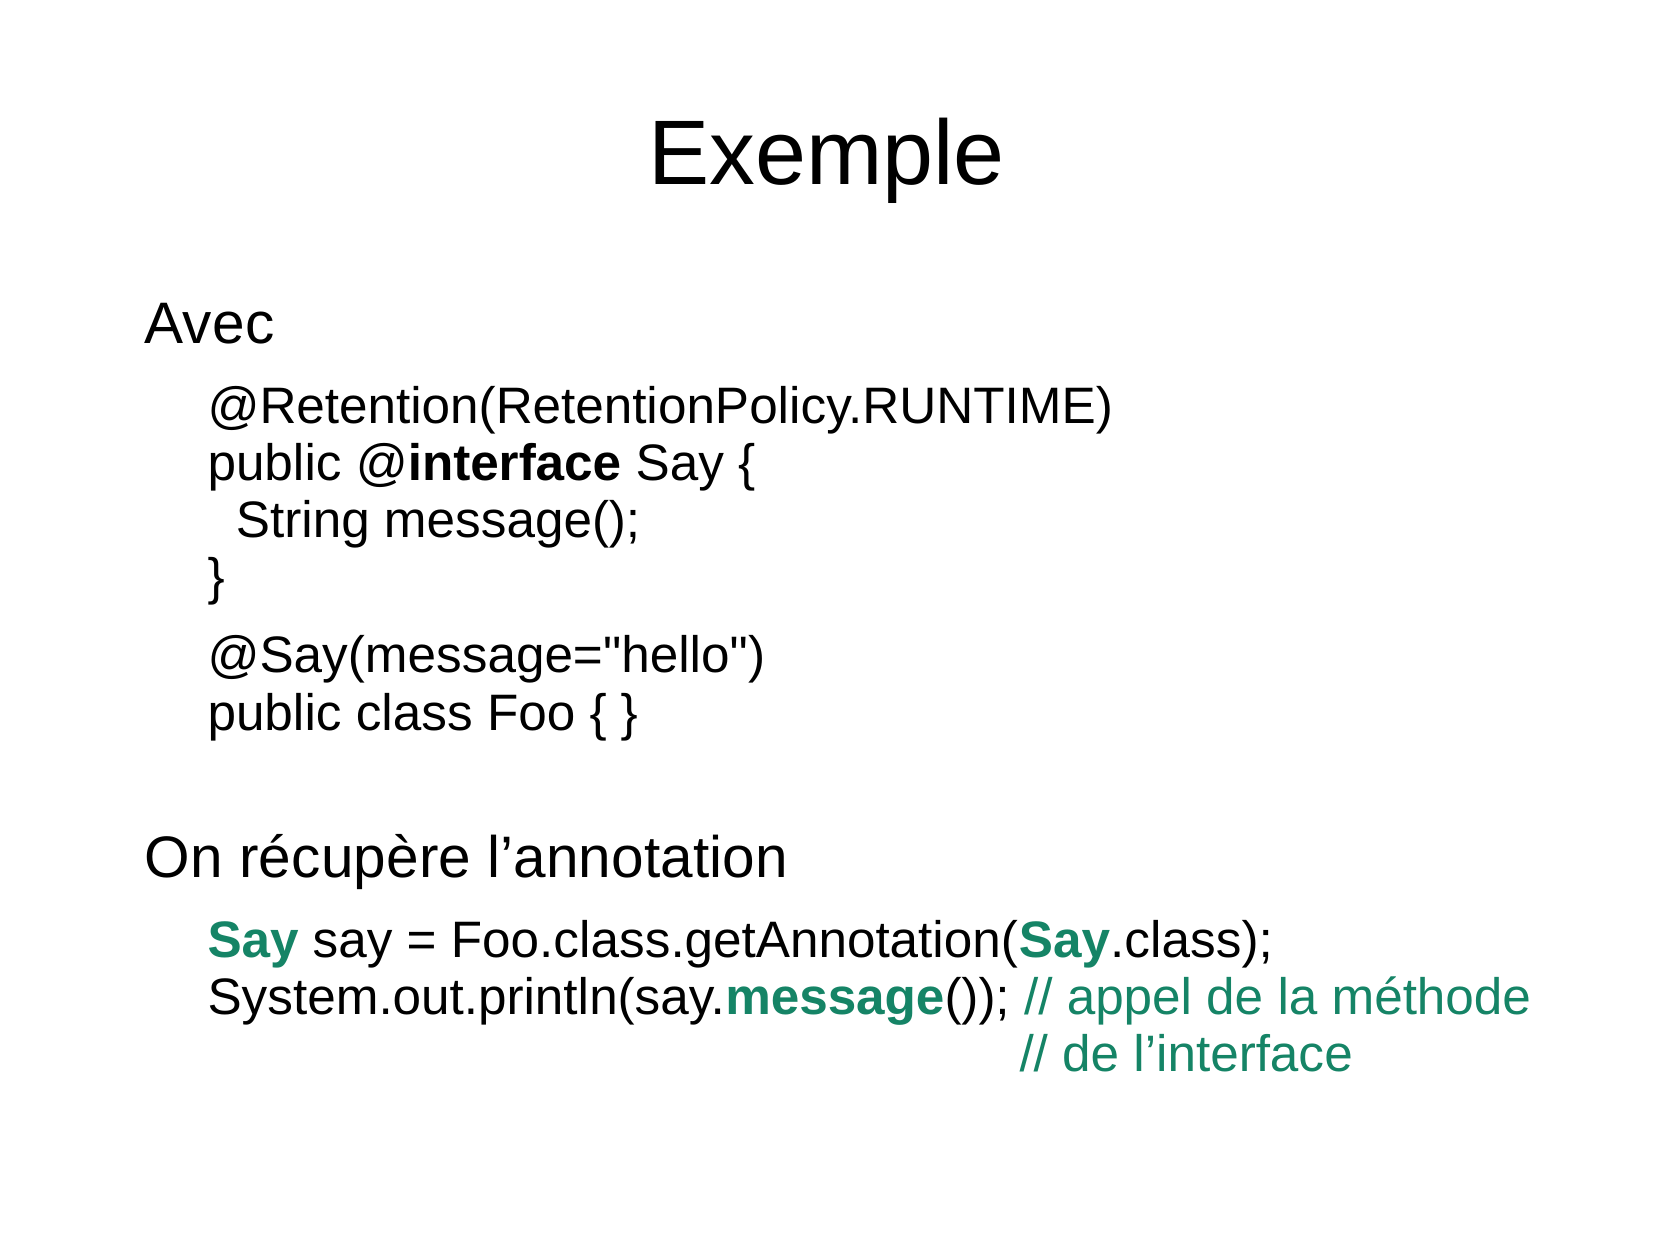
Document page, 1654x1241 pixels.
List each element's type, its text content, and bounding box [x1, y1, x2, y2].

title Exemple [82, 49, 1571, 257]
list Avec @Retention(RetentionPolicy.RUNTIME) public @interface Say { String message(); } @Say(message="hello") public class Foo { } On récupère l’annotation Say say = Foo.class.getAnnotation(Say.class); System.out.println(say.message()); // appel de la méthode // de l’interface [82, 290, 1571, 1096]
